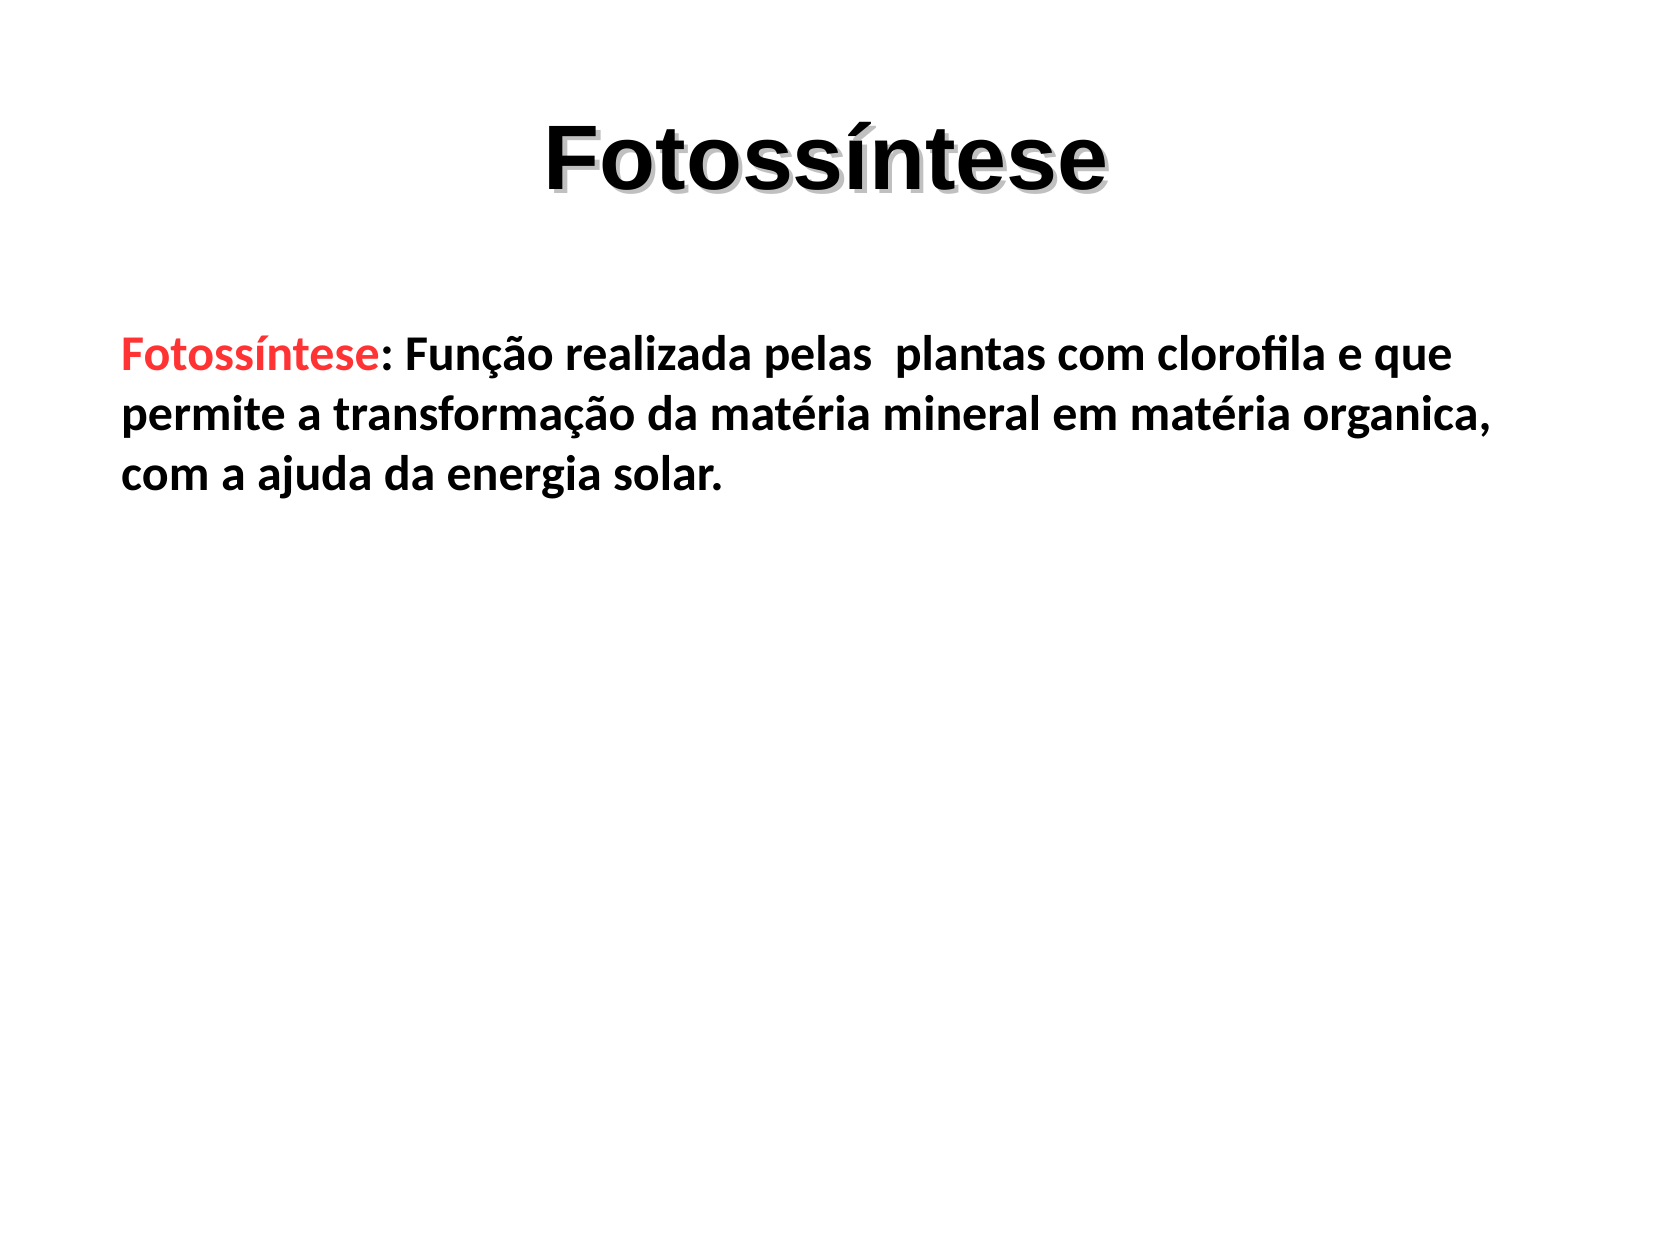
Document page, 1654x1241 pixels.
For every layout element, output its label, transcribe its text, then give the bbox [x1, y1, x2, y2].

text_box Fotossíntese: Função realizada pelas plantas com clorofila e que permite a transformação da matéria mineral em matéria organica, com a ajuda da energia solar. [106, 312, 1583, 571]
title Fotossíntese [82, 97, 1571, 209]
